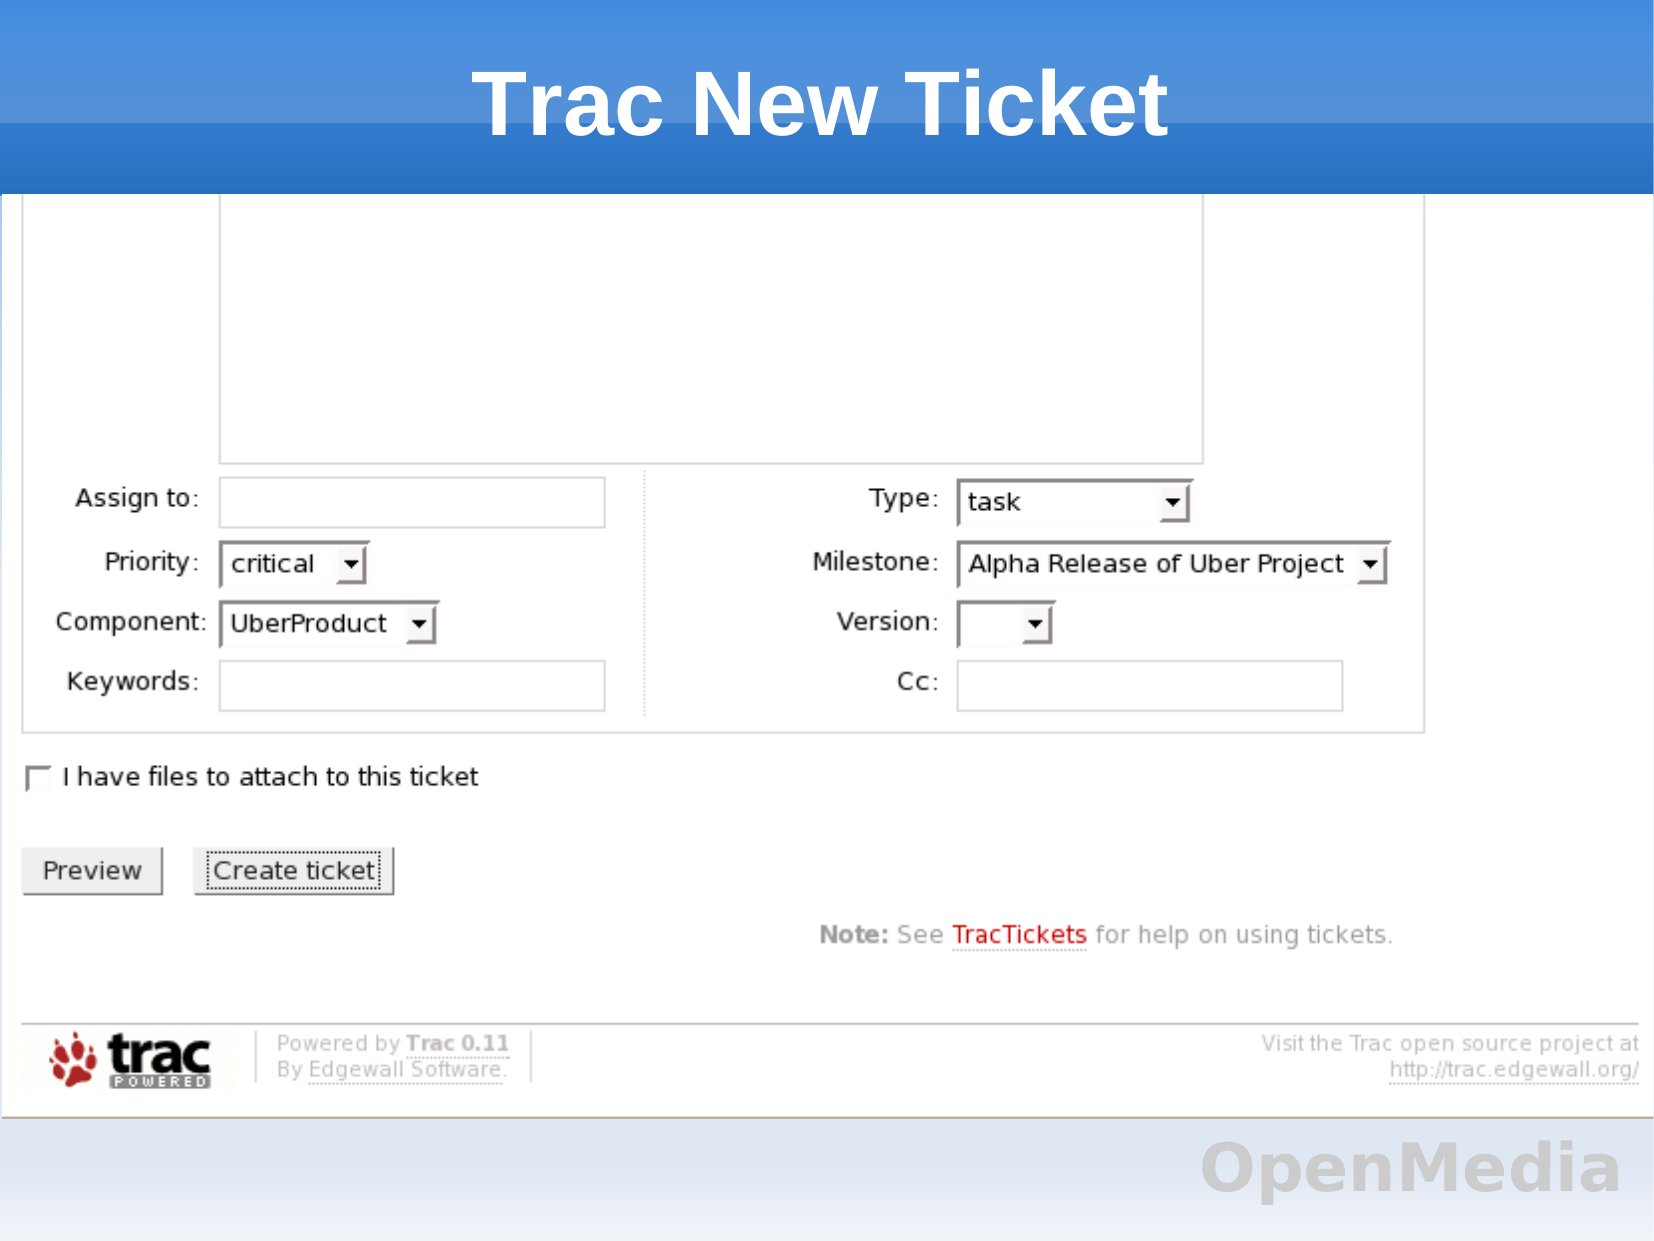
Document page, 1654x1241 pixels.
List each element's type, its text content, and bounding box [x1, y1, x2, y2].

title Trac New Ticket [76, 0, 1565, 194]
picture [0, 0, 1654, 1241]
